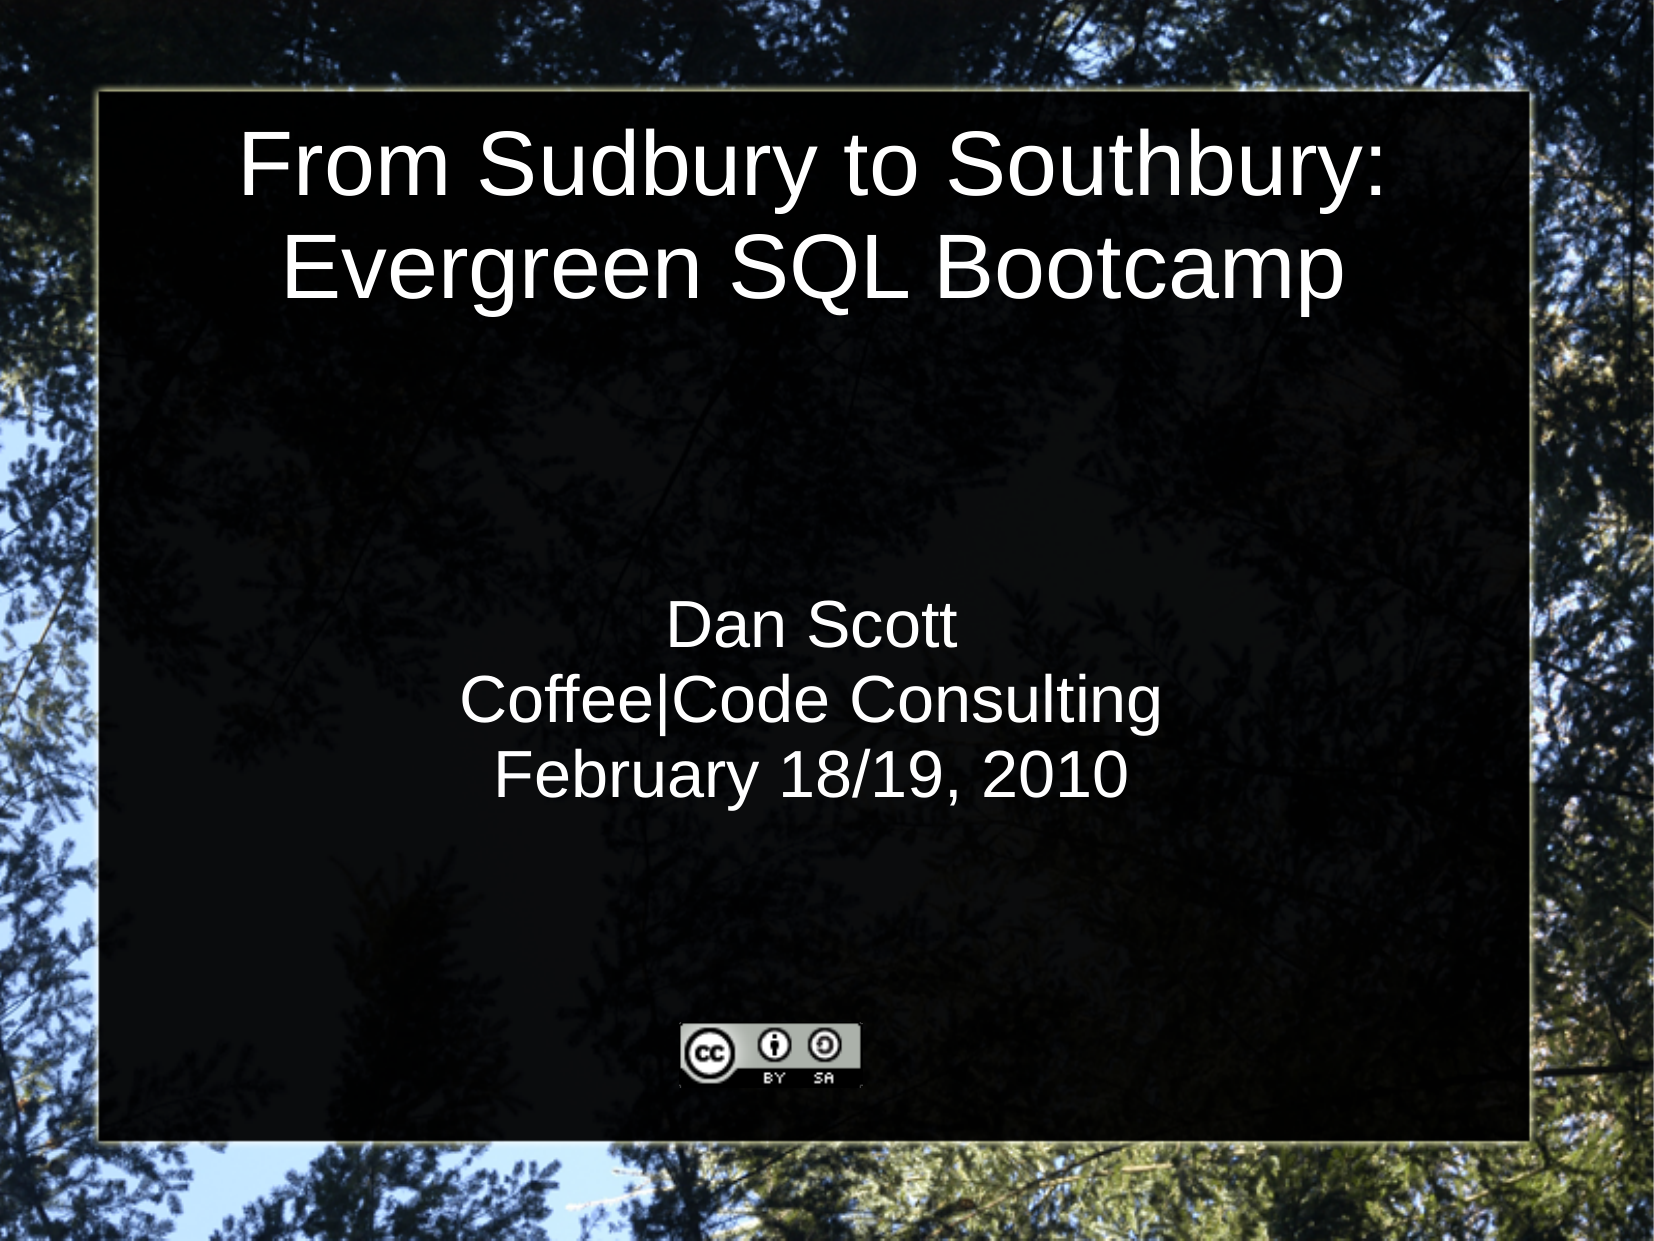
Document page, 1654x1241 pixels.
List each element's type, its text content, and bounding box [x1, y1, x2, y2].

title From Sudbury to Southbury: Evergreen SQL Bootcamp [90, 112, 1538, 318]
subtitle Dan Scott Coffee|Code Consulting February 18/19, 2010 [88, 290, 1536, 1109]
picture [0, 0, 1654, 1241]
